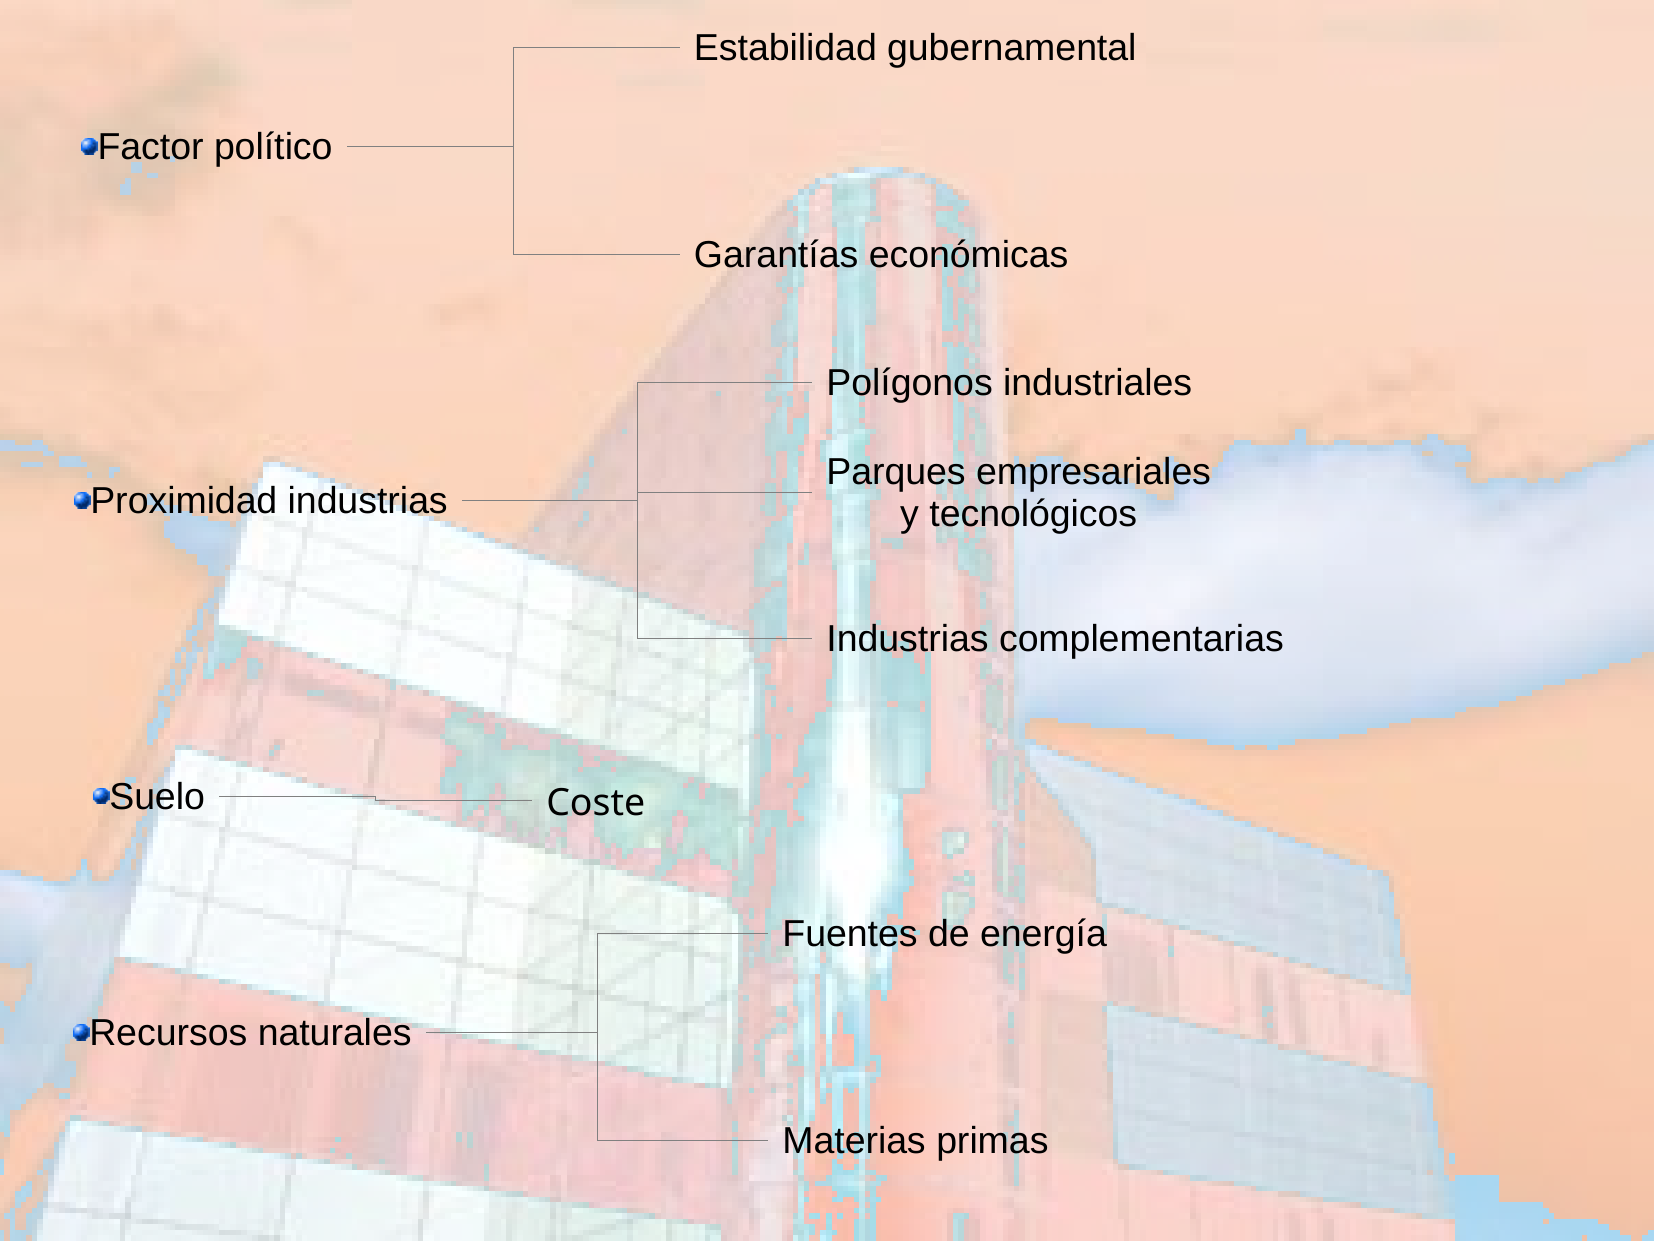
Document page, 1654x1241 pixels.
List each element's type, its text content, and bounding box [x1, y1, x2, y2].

text_box Polígonos industriales [811, 354, 1208, 412]
text_box Fuentes de energía [767, 905, 1122, 962]
picture [0, 0, 1654, 1241]
text_box Recursos naturales [59, 1003, 427, 1061]
text_box Suelo [79, 767, 220, 825]
text_box Industrias complementarias [811, 609, 1299, 667]
text_box Proximidad industrias [60, 472, 463, 530]
text_box Materias primas [767, 1111, 1064, 1169]
text_box Factor político [67, 118, 348, 175]
text_box Estabilidad gubernamental [679, 19, 1152, 77]
text_box Coste [531, 767, 668, 827]
text_box Garantías económicas [679, 225, 1084, 283]
text_box Parques empresariales y tecnológicos [811, 442, 1226, 542]
